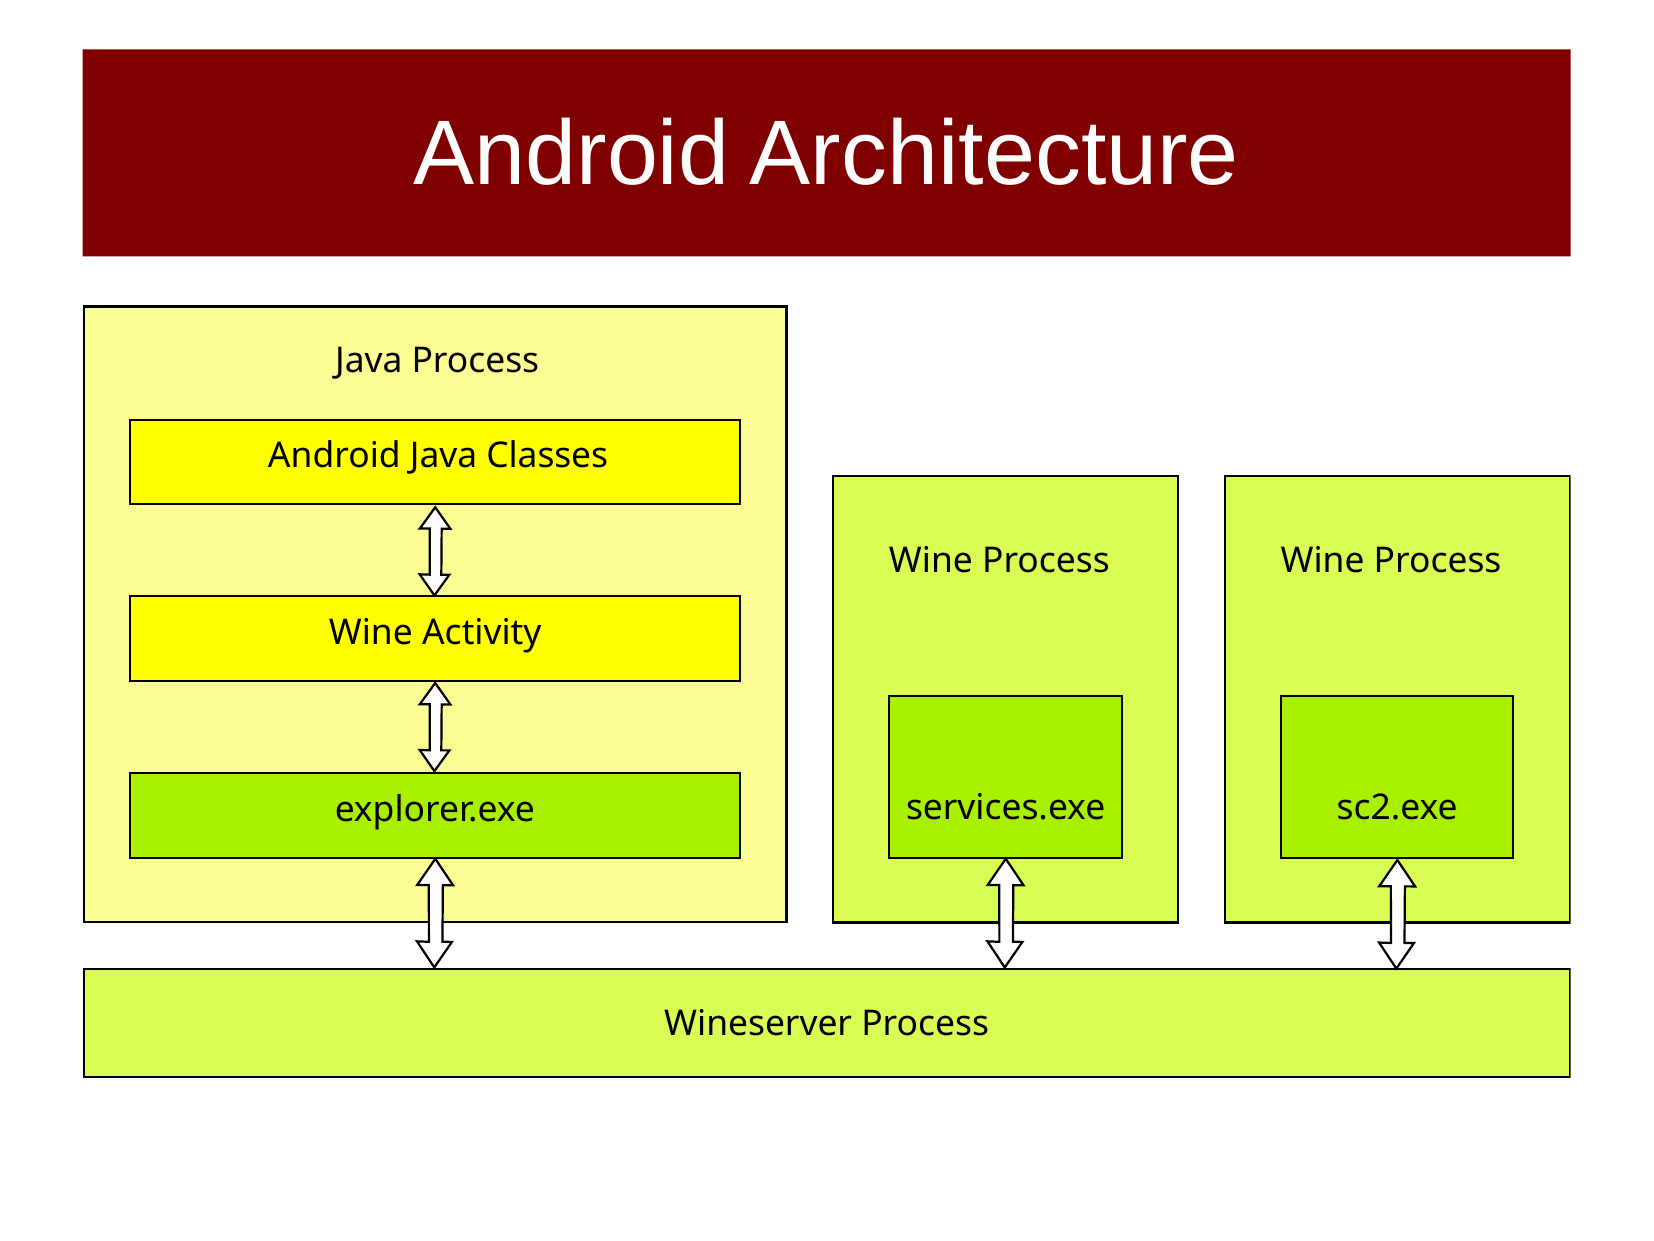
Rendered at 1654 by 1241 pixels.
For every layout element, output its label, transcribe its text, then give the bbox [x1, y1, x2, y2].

title Android Architecture [82, 49, 1571, 257]
picture [82, 305, 1571, 1079]
